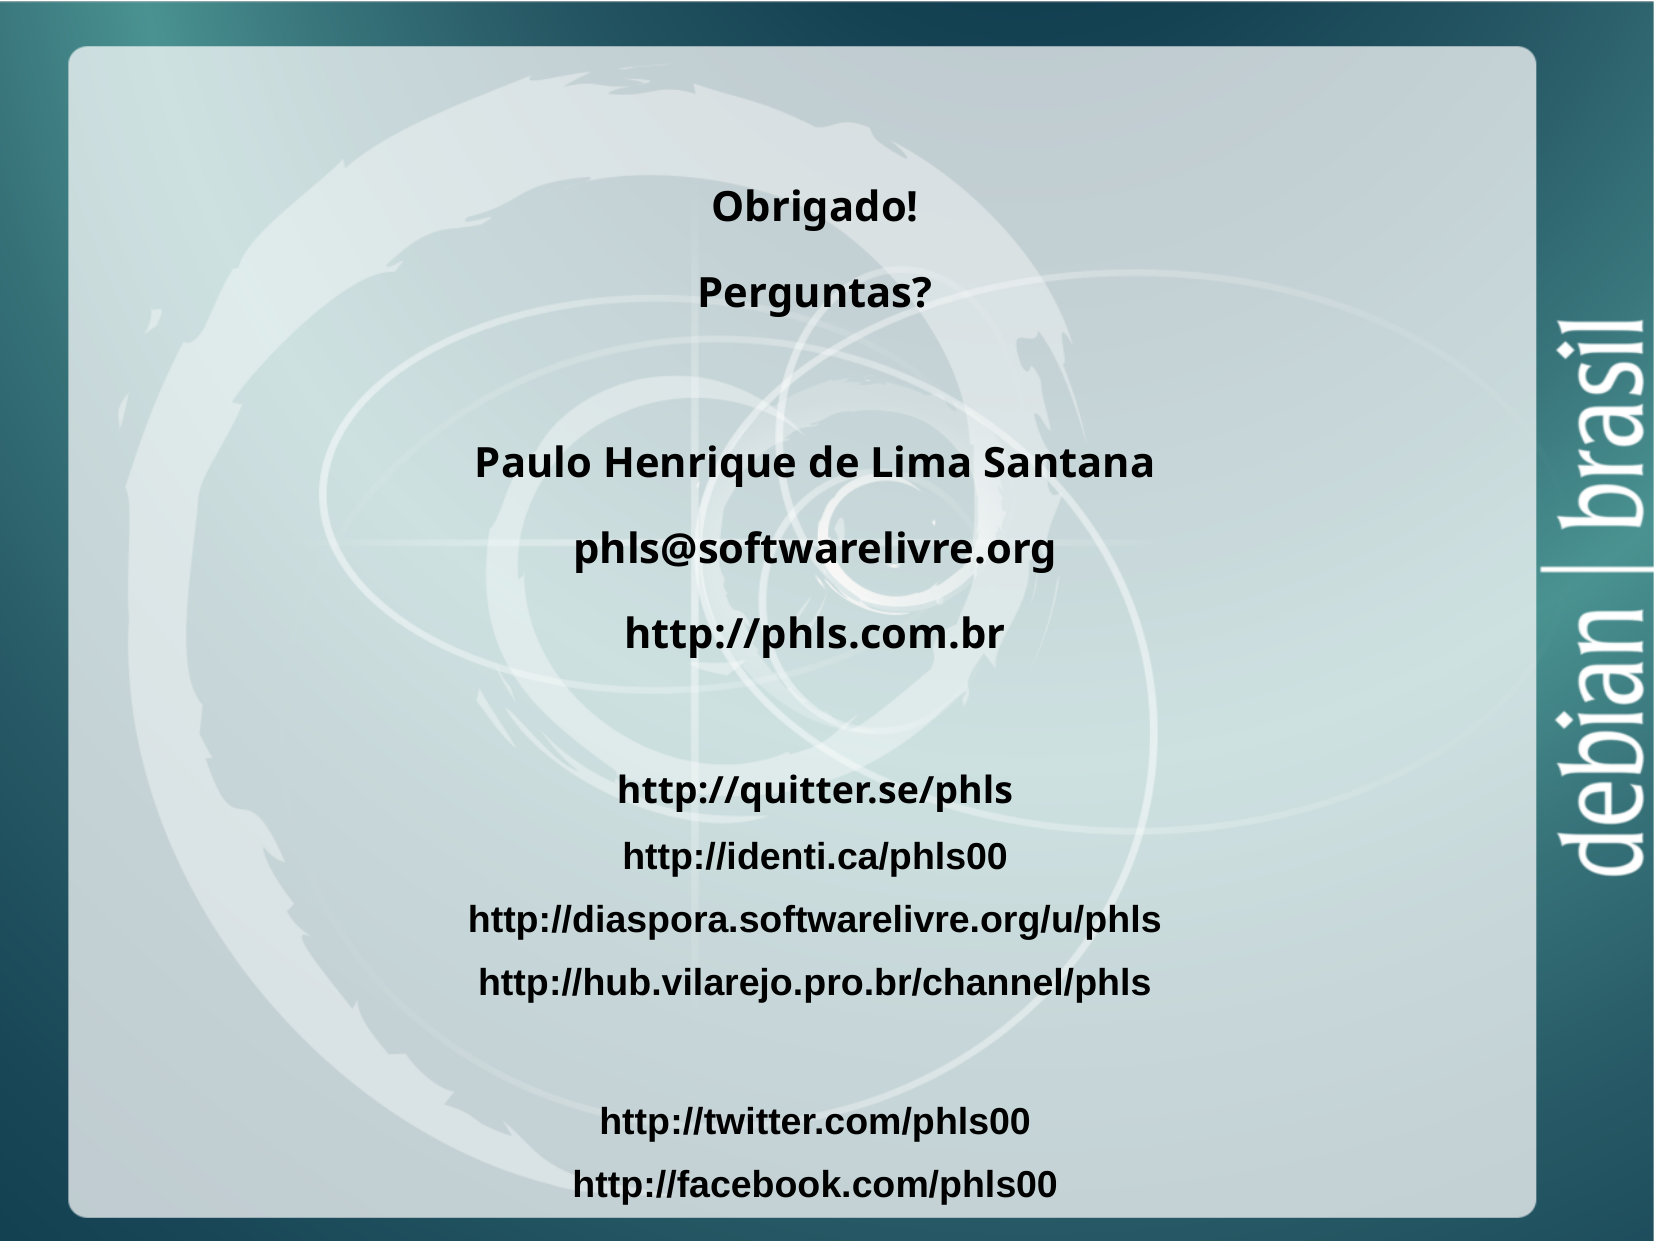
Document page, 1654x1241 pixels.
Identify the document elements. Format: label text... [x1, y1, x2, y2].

picture [0, 0, 1654, 1241]
text_box Obrigado! Perguntas? Paulo Henrique de Lima Santana phls@softwarelivre.org http://phls.com.br http://quitter.se/phls http://identi.ca/phls00 http://diaspora.softwarelivre.org/u/phls http://hub.vilarejo.pro.br/channel/phls http://twitter.com/phls00 http://facebook.com/phls00 [453, 141, 1201, 1241]
